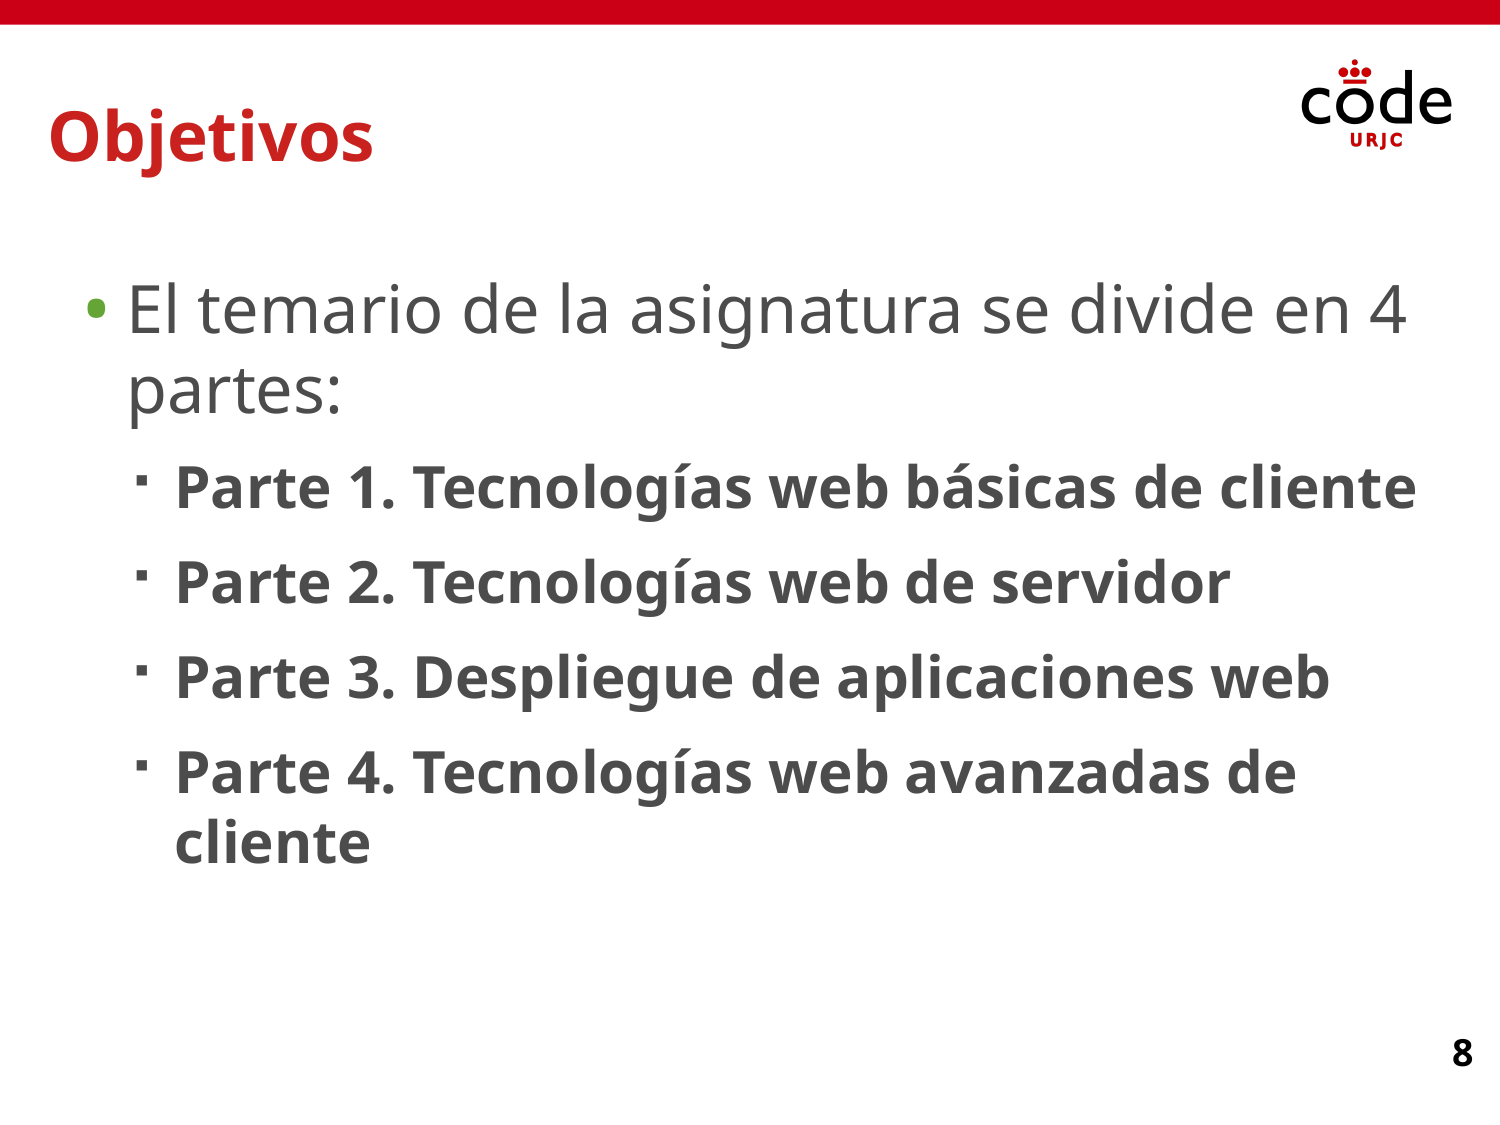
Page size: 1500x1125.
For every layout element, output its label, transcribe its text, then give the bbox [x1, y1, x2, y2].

title Objetivos [32, 79, 1383, 189]
list El temario de la asignatura se divide en 4 partes: Parte 1. Tecnologías web básicas de cliente Parte 2. Tecnologías web de servidor Parte 3. Despliegue de aplicaciones web Parte 4. Tecnologías web avanzadas de cliente [51, 259, 1436, 1040]
picture [1284, 50, 1468, 161]
